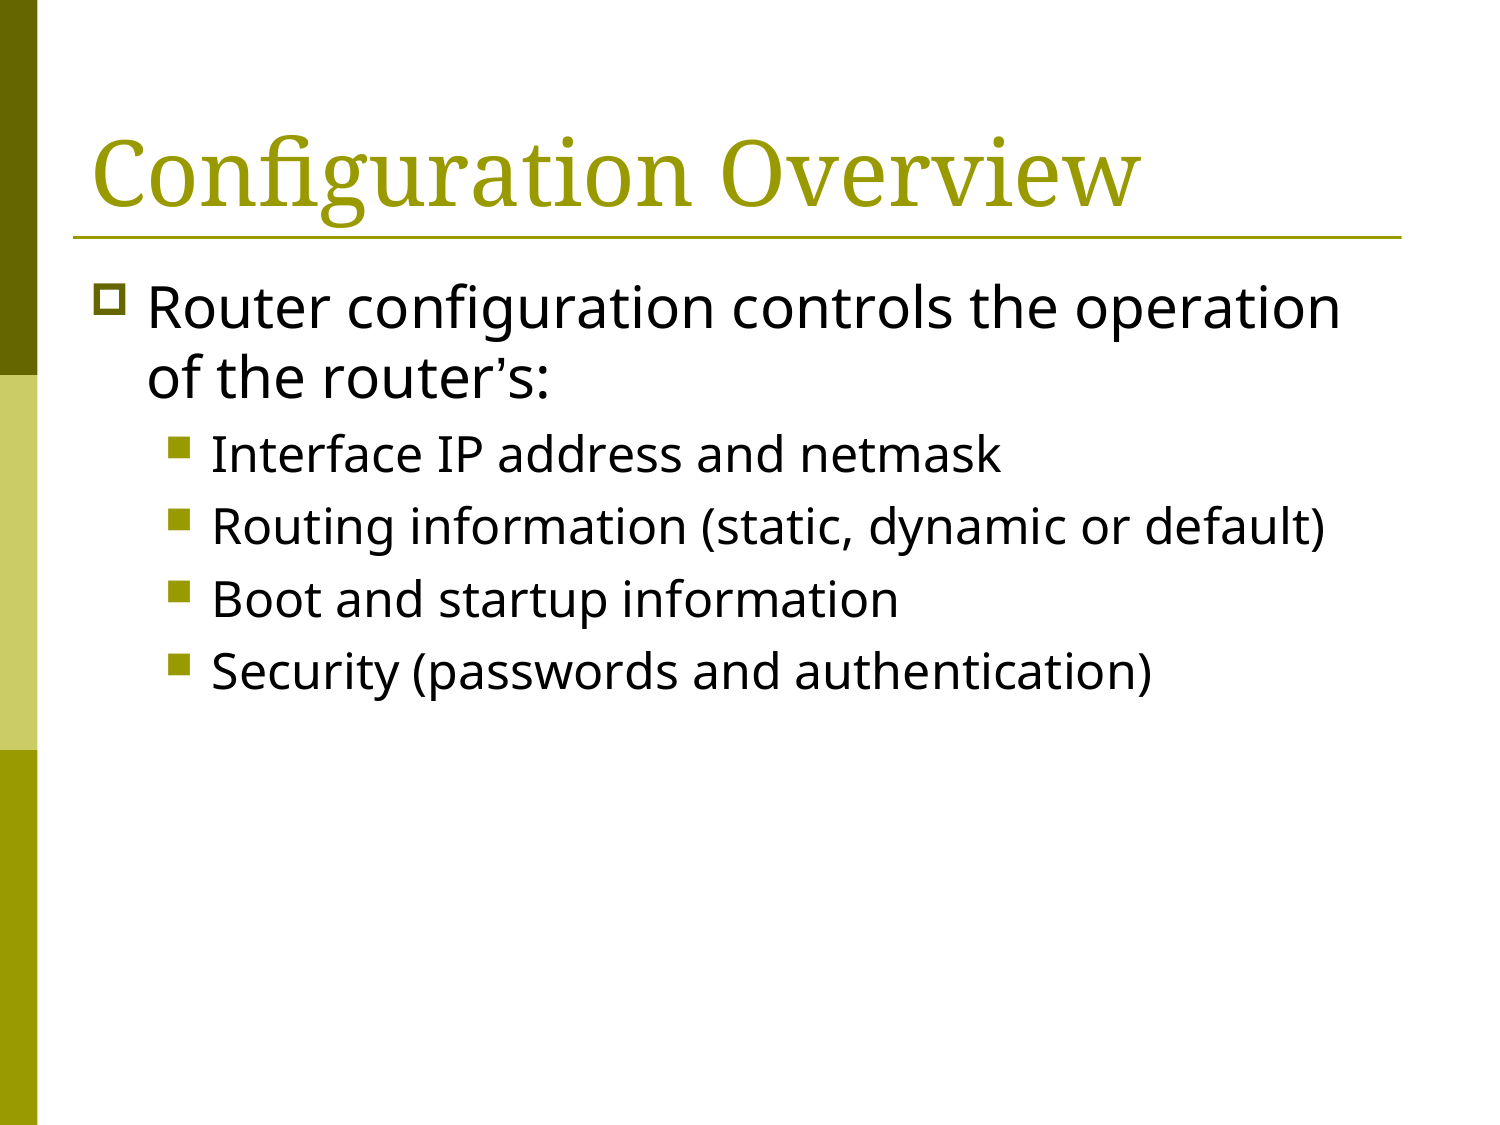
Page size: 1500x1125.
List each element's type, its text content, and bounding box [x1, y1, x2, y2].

list Router configuration controls the operation of the router’s: Interface IP address and netmask Routing information (static, dynamic or default) Boot and startup information Security (passwords and authentication) [75, 262, 1426, 1006]
title Configuration Overview [75, 45, 1426, 233]
